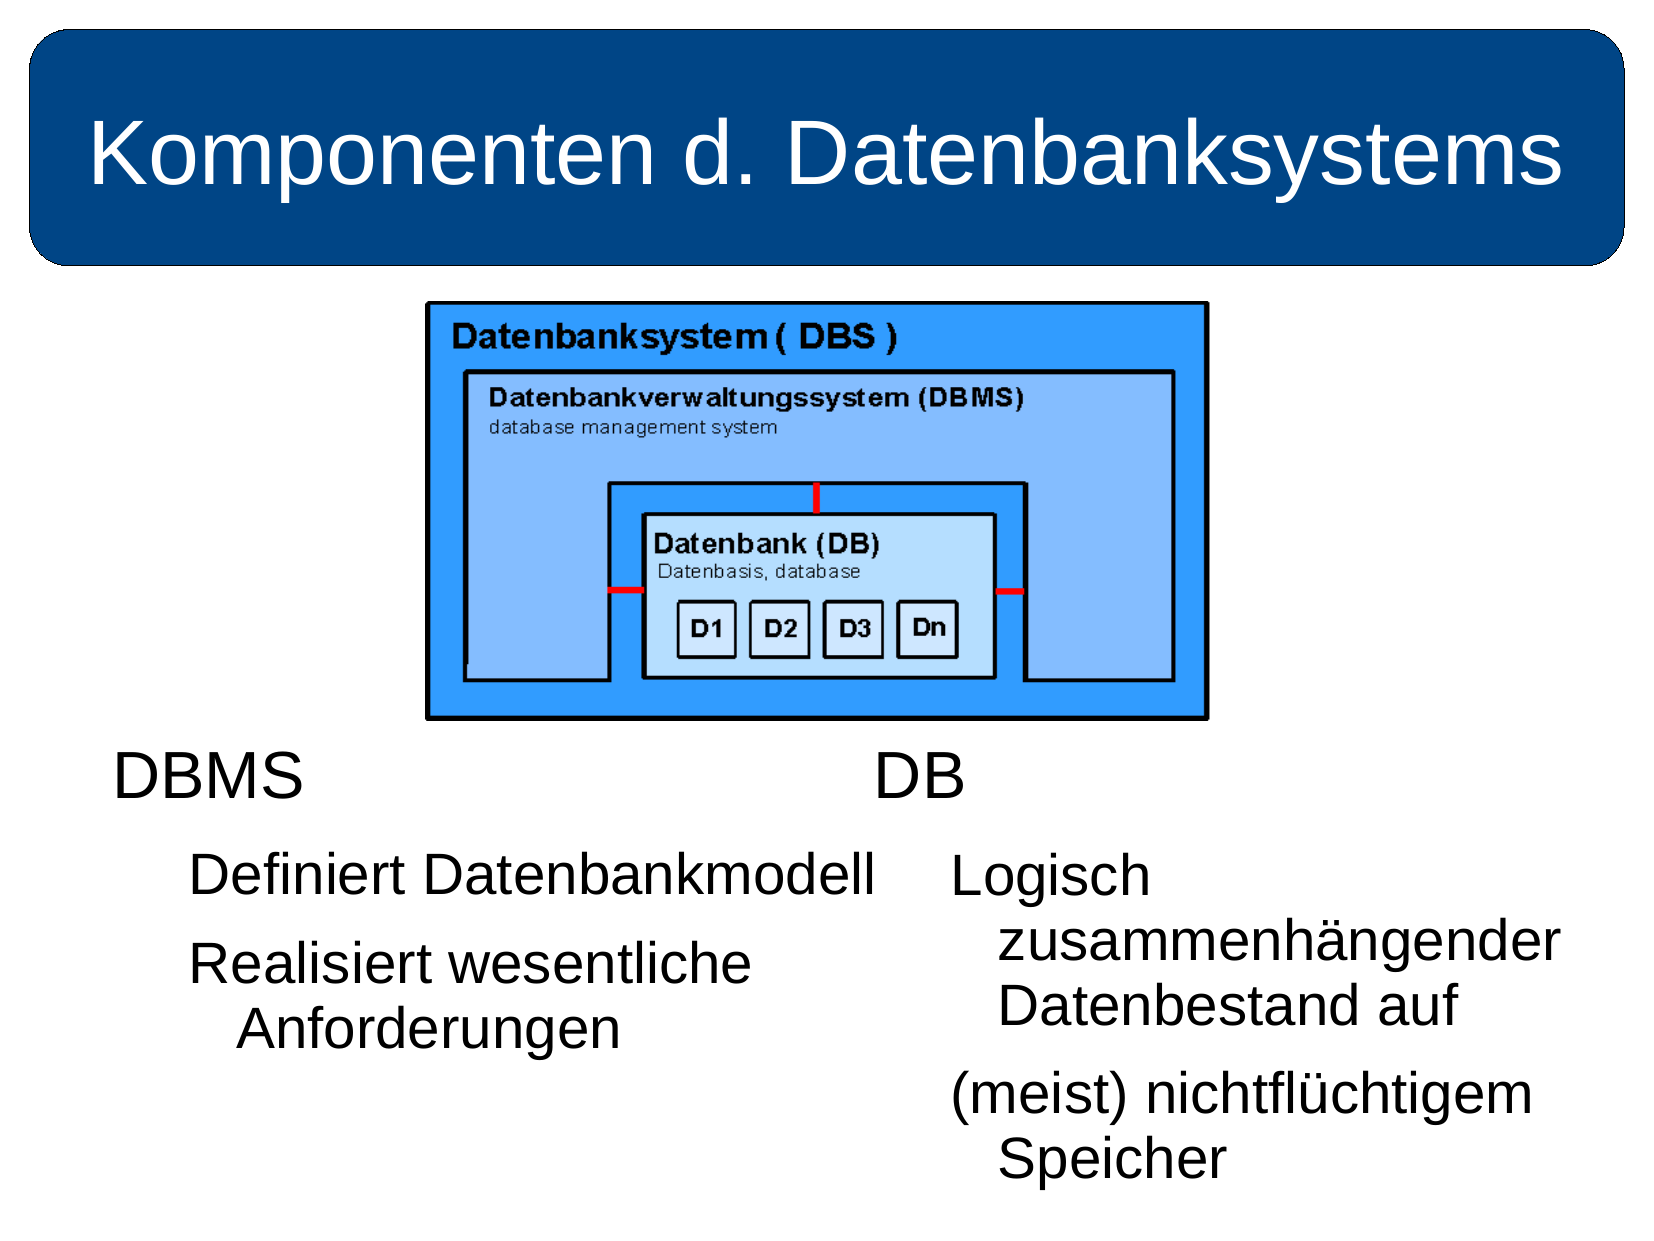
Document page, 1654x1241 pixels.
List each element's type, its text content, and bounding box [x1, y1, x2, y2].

title Komponenten d. Datenbanksystems [82, 49, 1571, 257]
list DB Logisch zusammenhängender Datenbestand auf (meist) nichtflüchtigem Speicher [856, 738, 1654, 1241]
picture [425, 301, 1211, 721]
list DBMS Definiert Datenbankmodell Realisiert wesentliche Anforderungen [94, 737, 892, 1158]
